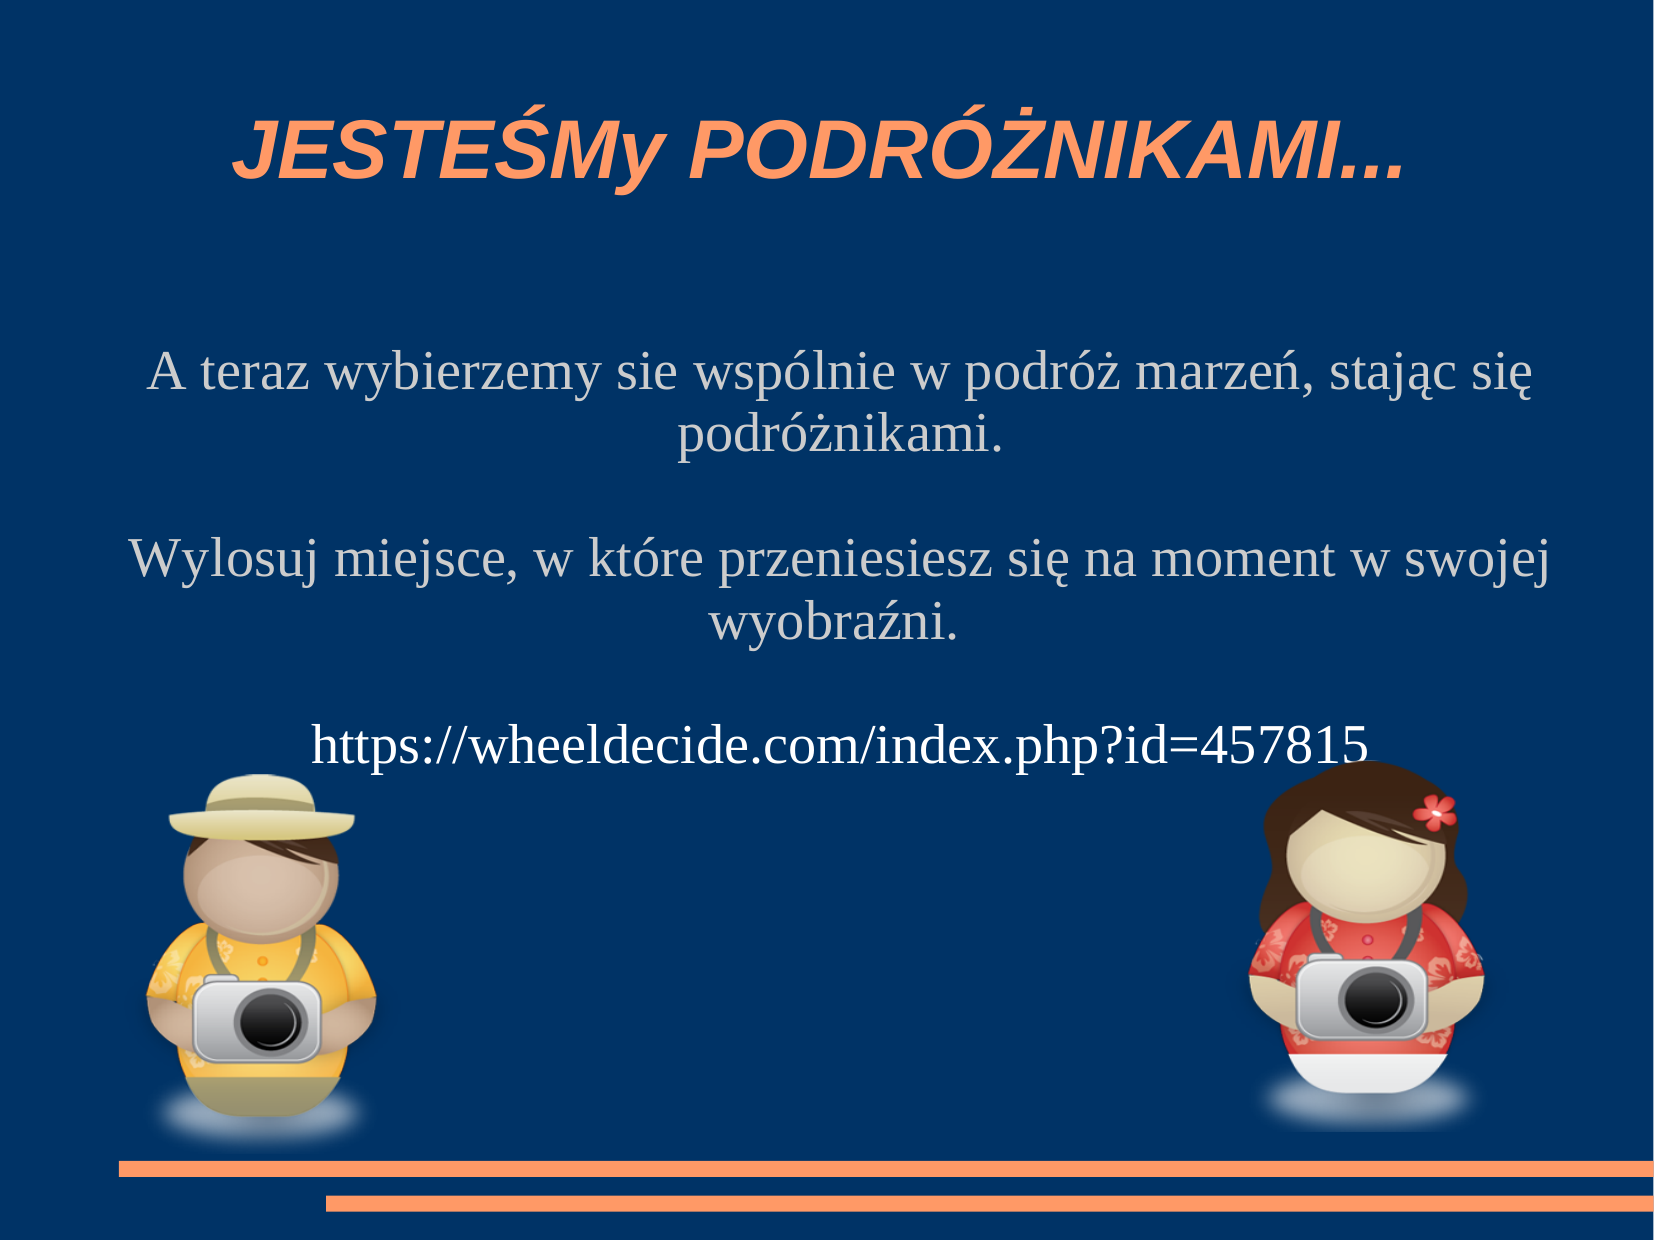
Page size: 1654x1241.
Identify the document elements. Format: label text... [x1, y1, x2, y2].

picture [1218, 732, 1524, 1132]
title JESTEŚMy PODRÓŻNIKAMI... [121, 46, 1534, 254]
subtitle A teraz wybierzemy sie wspólnie w podróż marzeń, stając się podróżnikami. Wylosuj miejsce, w które przeniesiesz się na moment w swojej wyobraźni. https://wheeldecide.com/index.php?id=457815 [121, 322, 1561, 1132]
picture [101, 744, 426, 1154]
